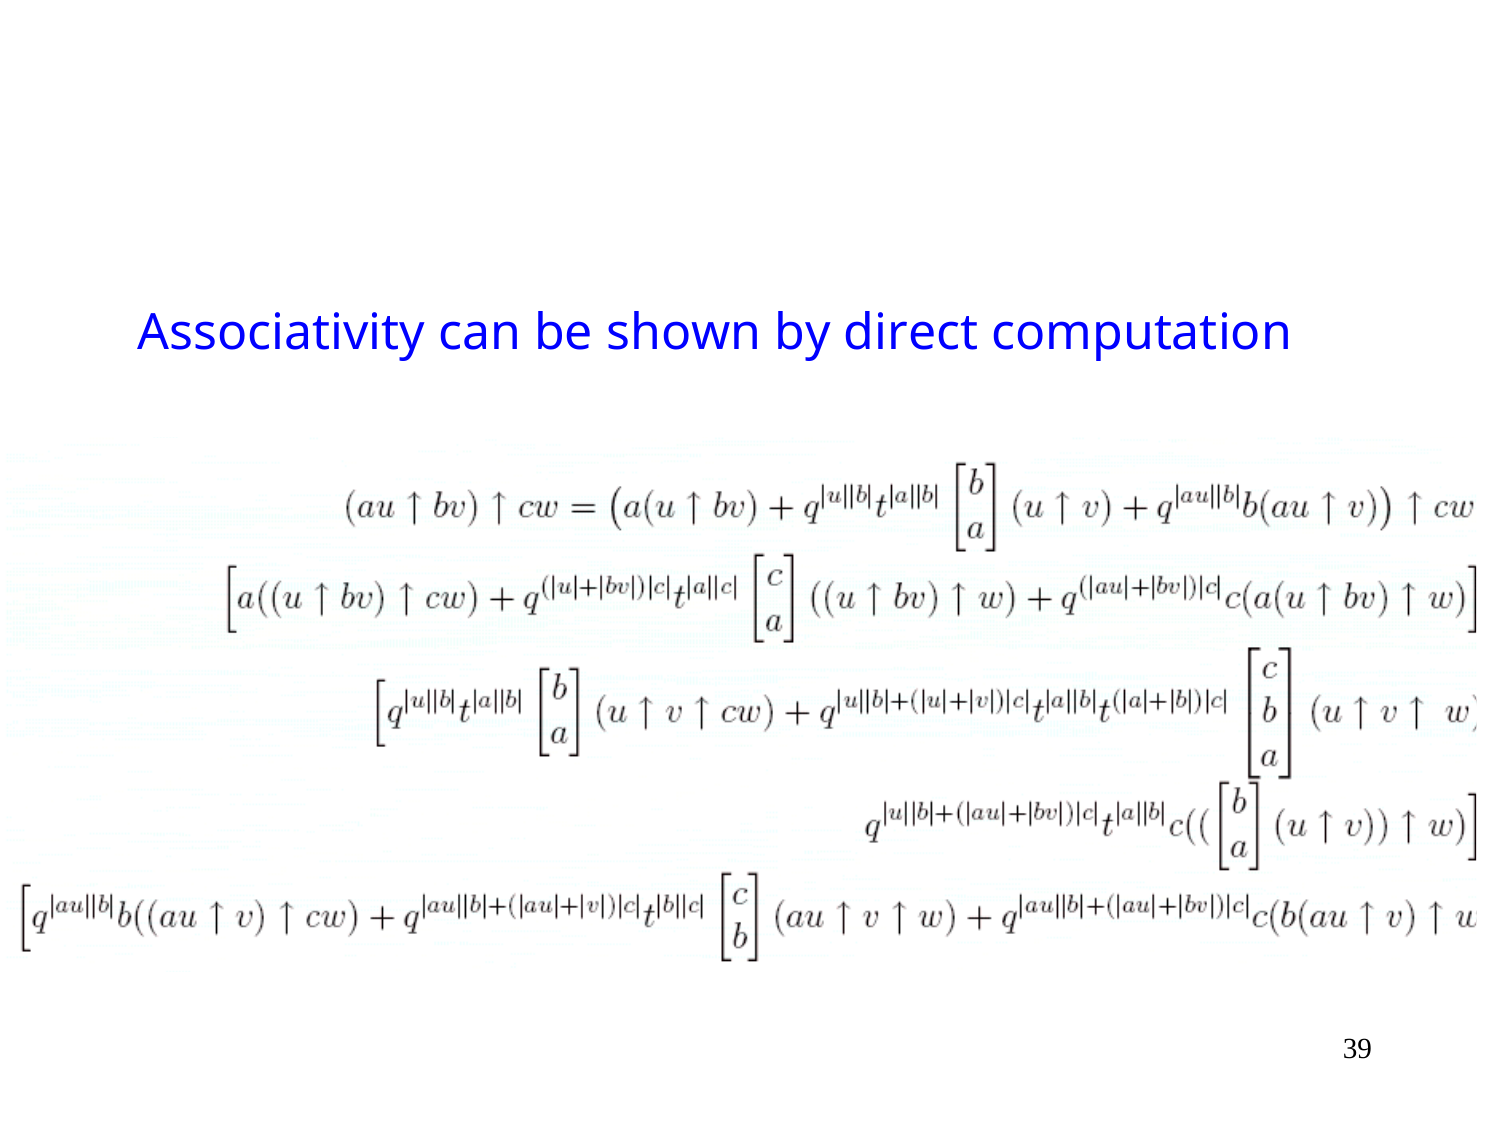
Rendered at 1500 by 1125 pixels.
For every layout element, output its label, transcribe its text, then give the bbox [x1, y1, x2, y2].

picture [5, 437, 1477, 972]
text_box Associativity can be shown by direct computation [122, 289, 1395, 366]
